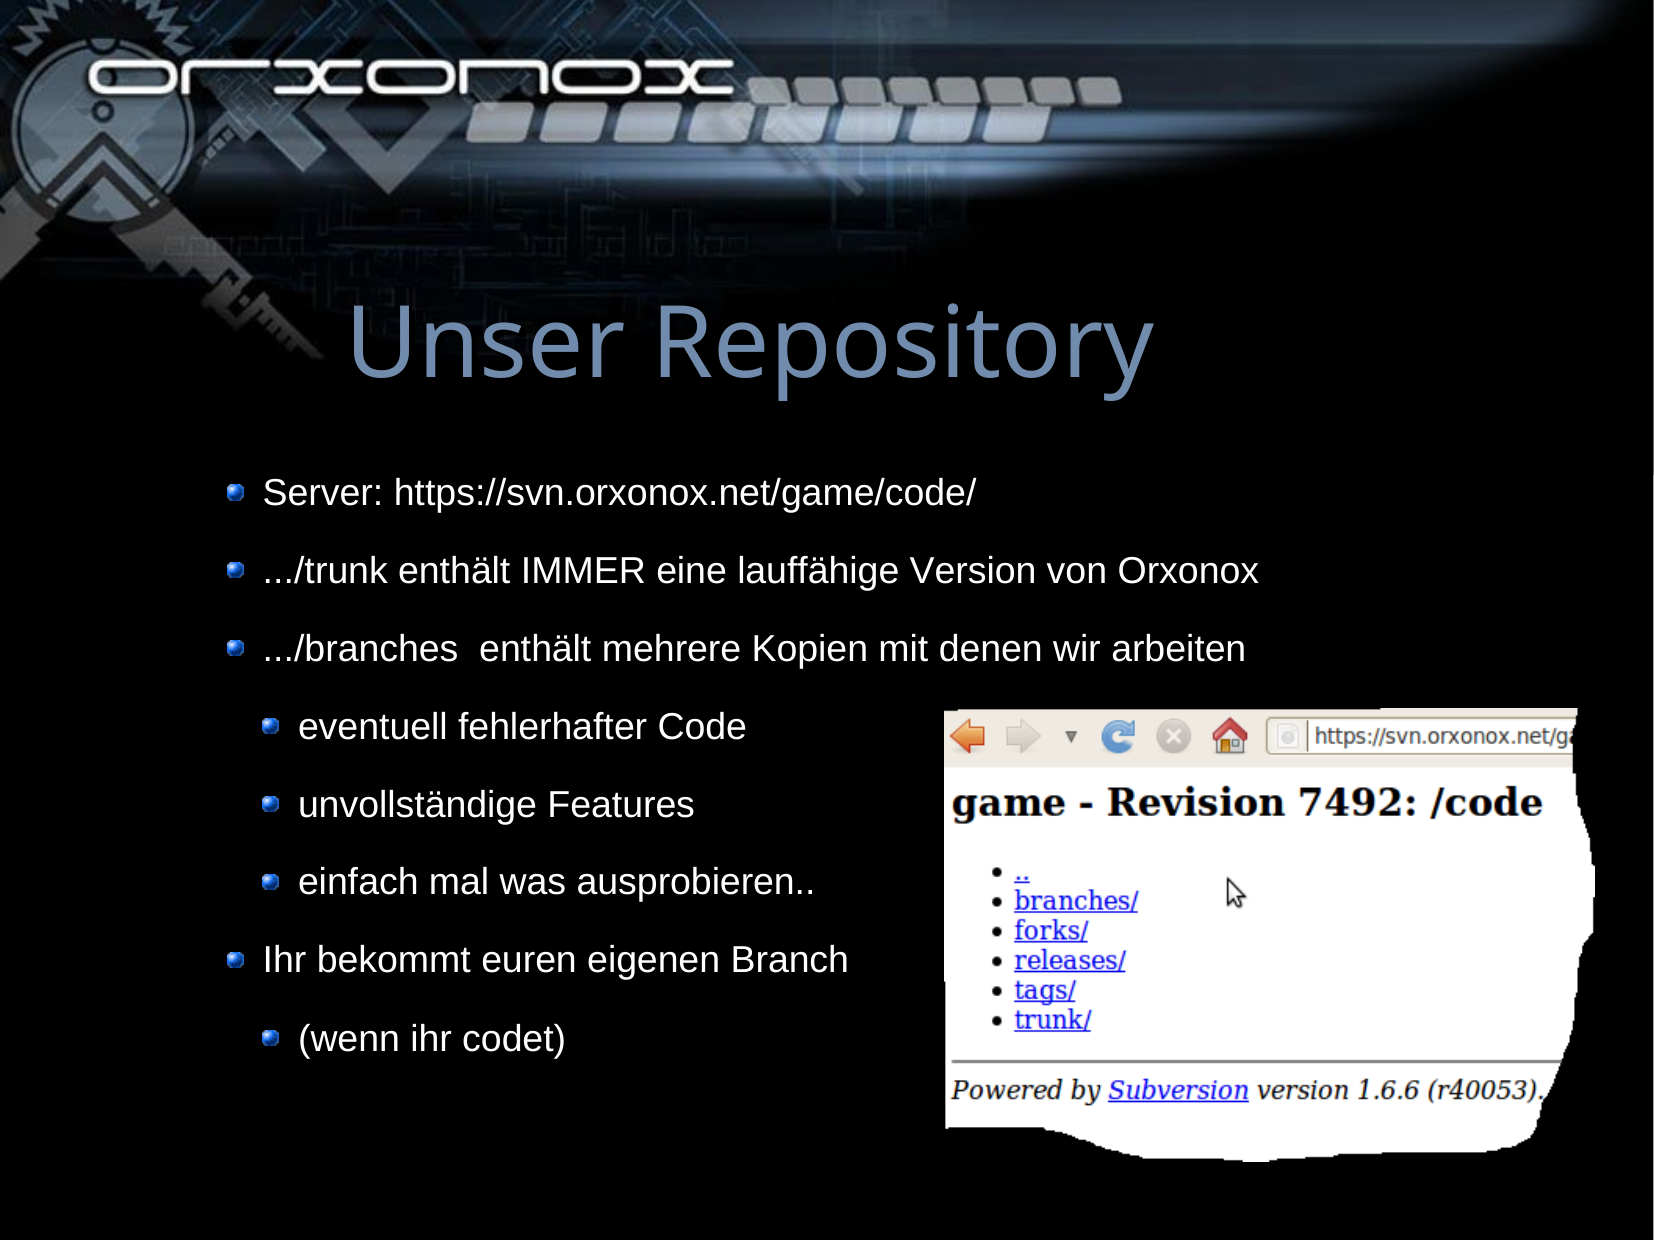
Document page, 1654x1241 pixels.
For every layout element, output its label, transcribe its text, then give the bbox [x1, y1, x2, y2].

text_box Server: https://svn.orxonox.net/game/code/ .../trunk enthält IMMER eine lauffähige Version von Orxonox .../branches enthält mehrere Kopien mit denen wir arbeiten eventuell fehlerhafter Code unvollständige Features einfach mal was ausprobieren.. Ihr bekommt euren eigenen Branch (wenn ihr codet) [177, 442, 1329, 1046]
picture [944, 708, 1595, 1162]
picture [0, 0, 1654, 475]
text_box Unser Repository [330, 194, 1306, 326]
